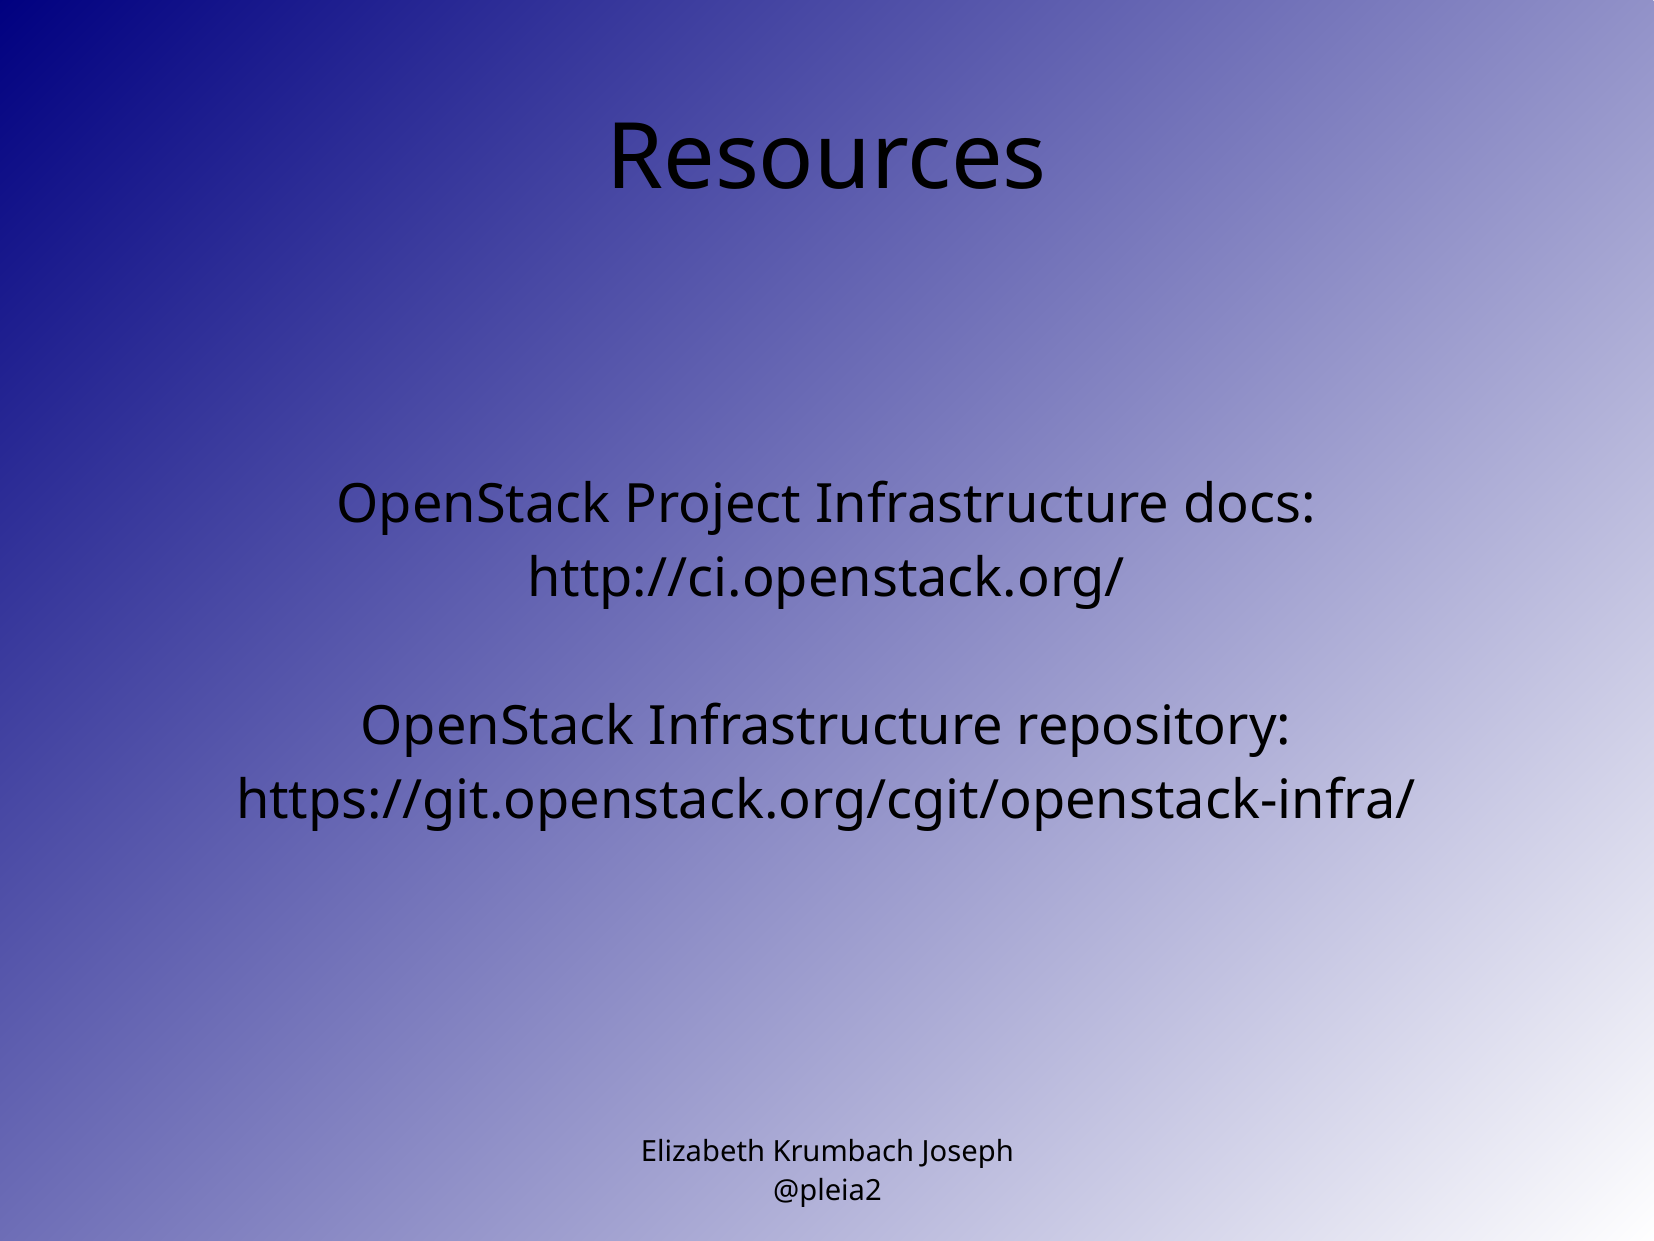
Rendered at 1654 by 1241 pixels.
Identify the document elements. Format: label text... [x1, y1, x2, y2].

subtitle OpenStack Project Infrastructure docs: http://ci.openstack.org/ OpenStack Infrastructure repository: https://git.openstack.org/cgit/openstack-infra/ [82, 290, 1571, 1010]
title Resources [82, 49, 1571, 257]
